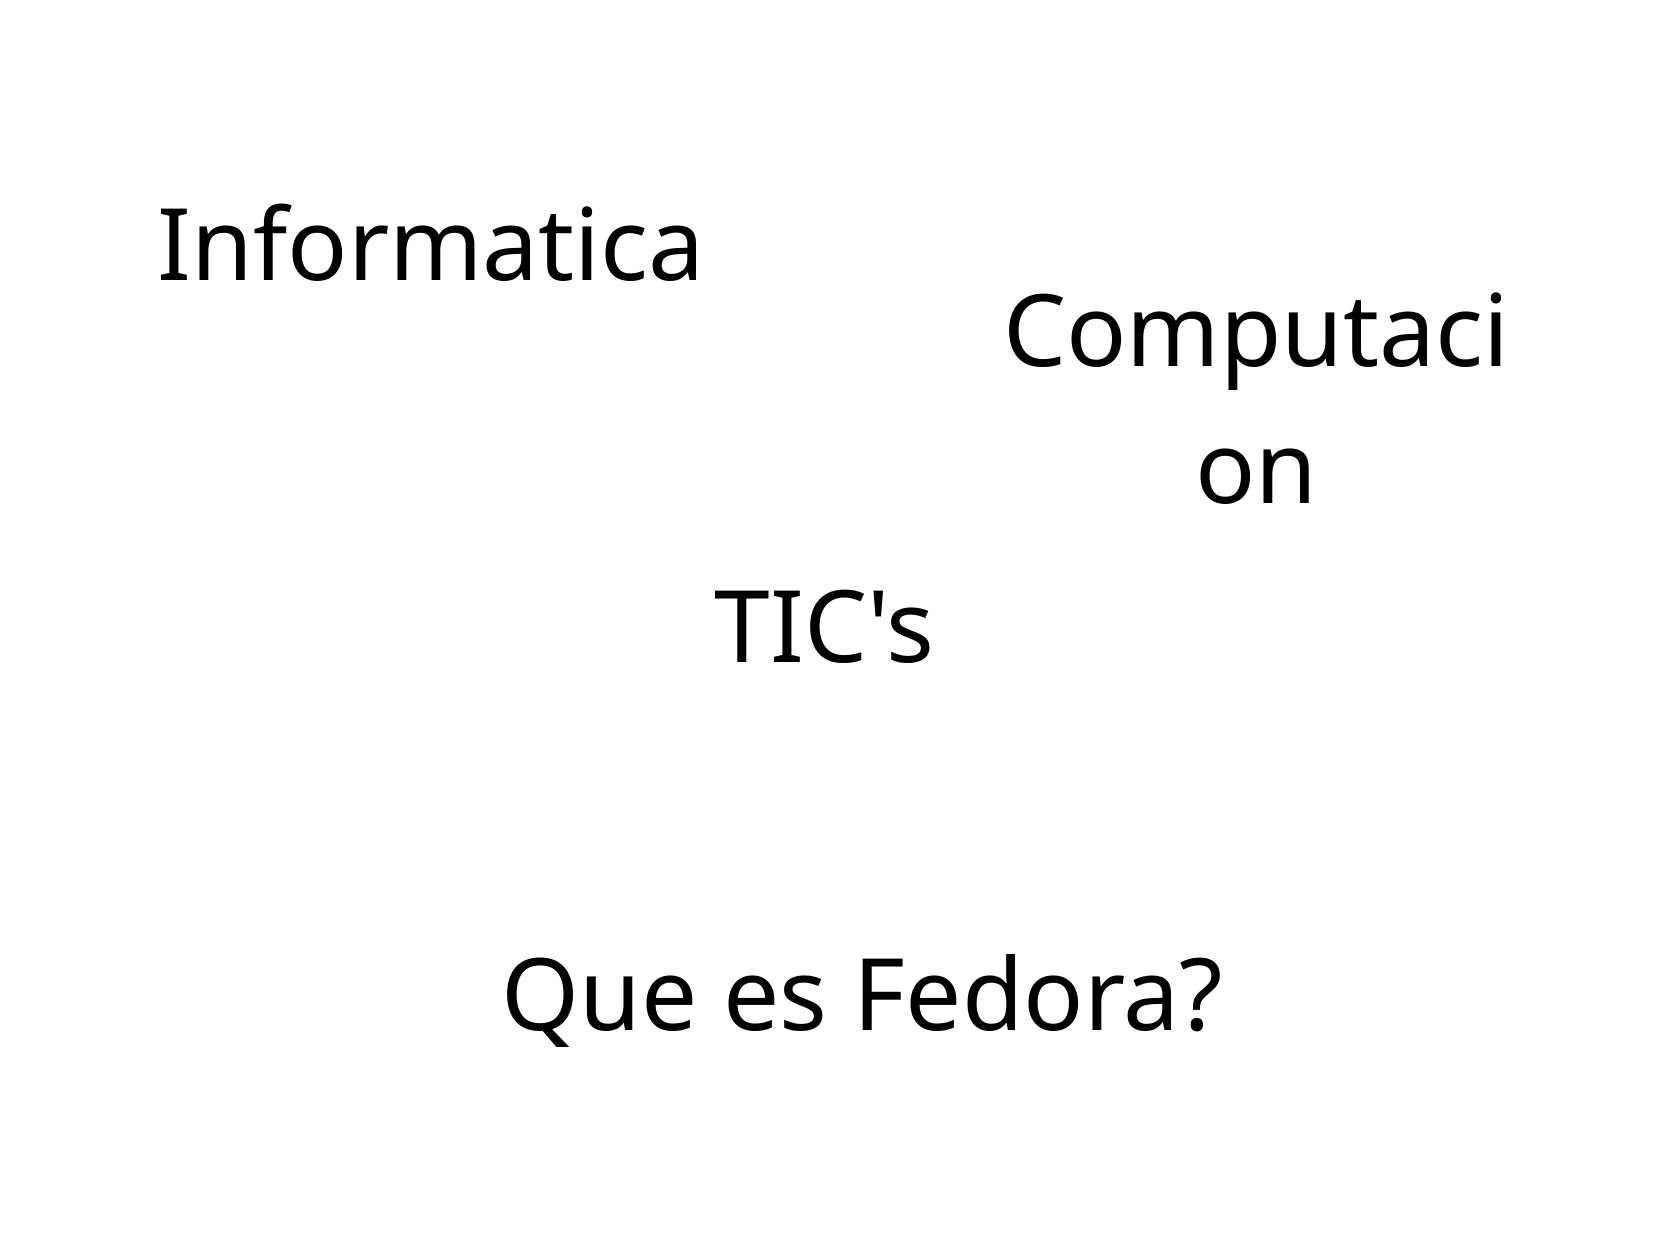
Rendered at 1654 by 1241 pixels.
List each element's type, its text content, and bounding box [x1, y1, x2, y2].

title Informatica [150, 145, 713, 338]
title Computacion [975, 300, 1538, 493]
title TIC's [600, 525, 1050, 723]
title Que es Fedora? [487, 895, 1238, 1088]
